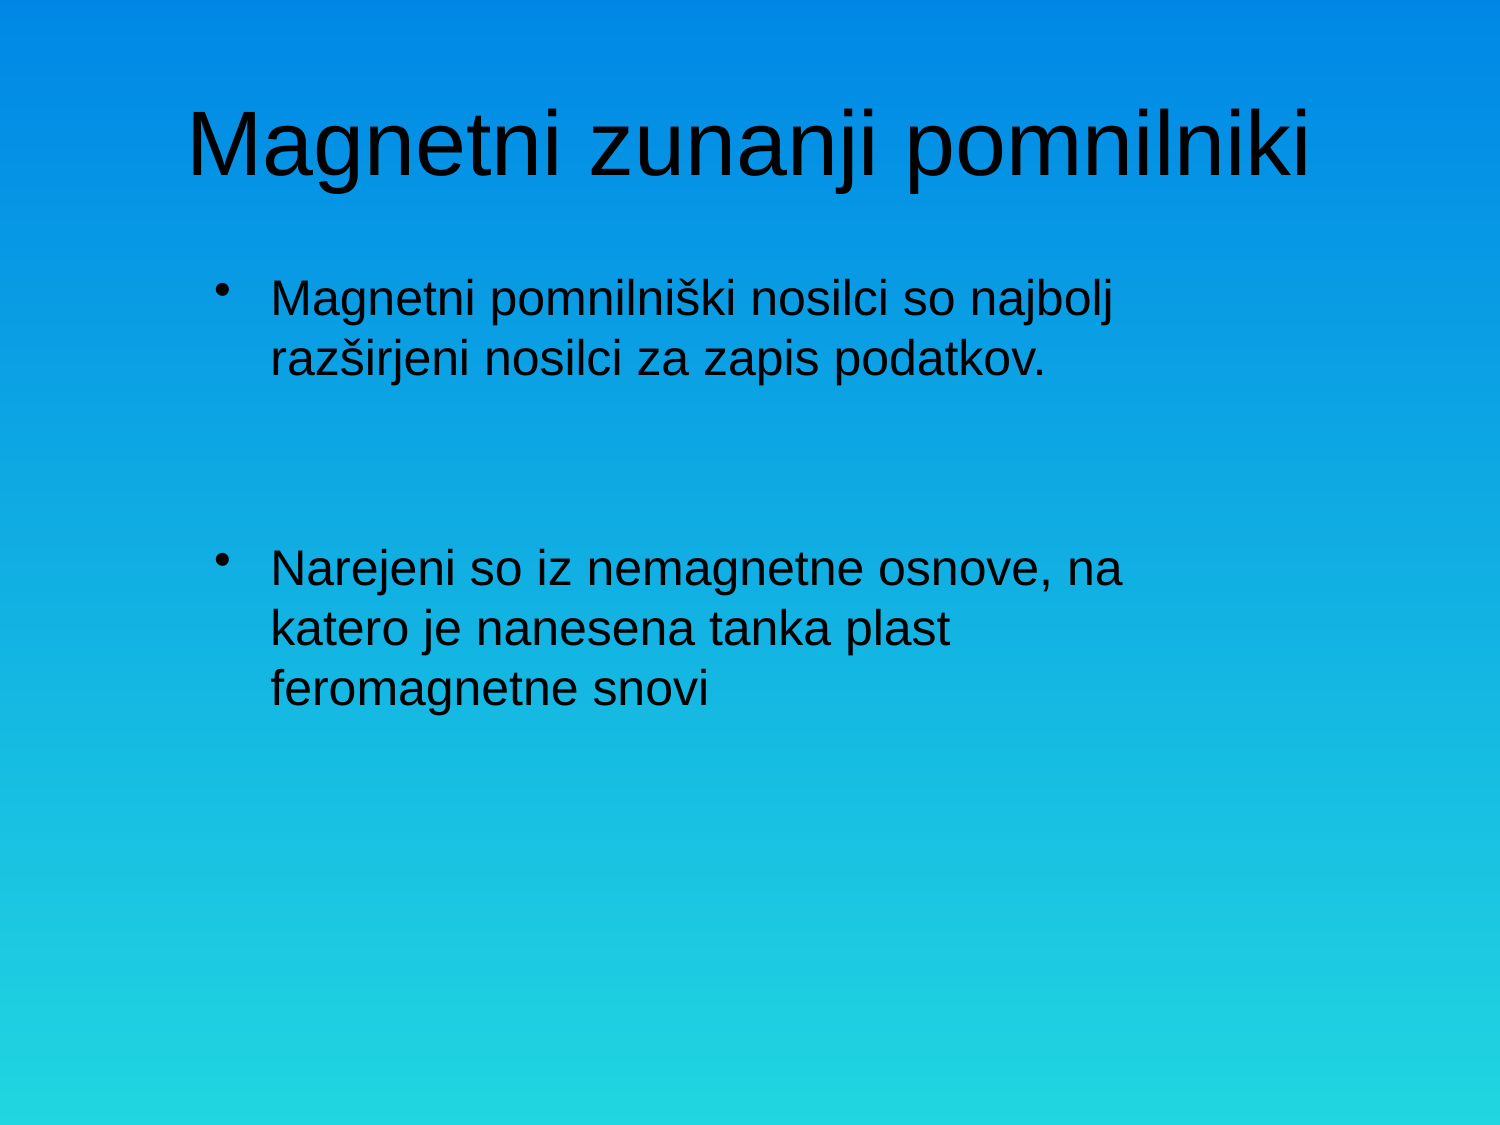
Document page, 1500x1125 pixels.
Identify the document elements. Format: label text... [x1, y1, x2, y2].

title Magnetni zunanji pomnilniki [75, 45, 1425, 233]
list Magnetni pomnilniški nosilci so najbolj razširjeni nosilci za zapis podatkov. Narejeni so iz nemagnetne osnove, na katero je nanesena tanka plast feromagnetne snovi [199, 257, 1156, 1001]
